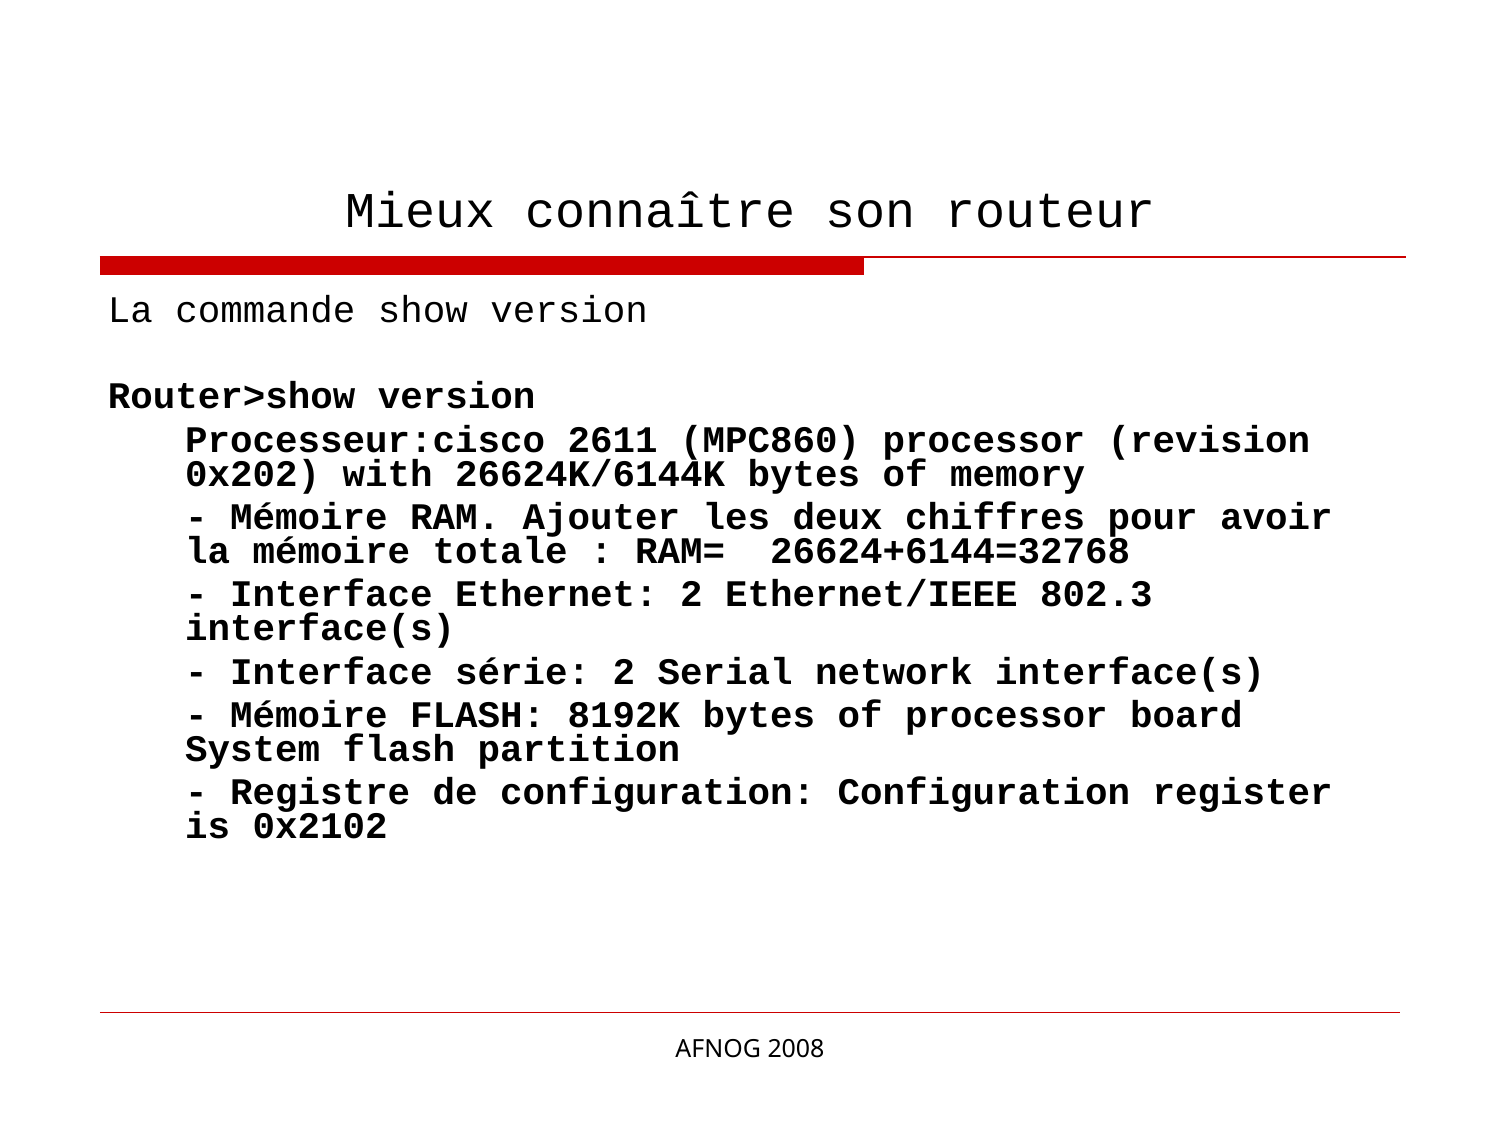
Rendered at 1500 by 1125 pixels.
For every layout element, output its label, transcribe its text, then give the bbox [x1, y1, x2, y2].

text_box AFNOG 2008 [512, 1024, 988, 1103]
list La commande show version Router>show version Processeur:cisco 2611 (MPC860) processor (revision 0x202) with 26624K/6144K bytes of memory - Mémoire RAM. Ajouter les deux chiffres pour avoir la mémoire totale : RAM= 26624+6144=32768 - Interface Ethernet: 2 Ethernet/IEEE 802.3 interface(s) - Interface série: 2 Serial network interface(s) - Mémoire FLASH: 8192K bytes of processor board System flash partition - Registre de configuration: Configuration register is 0x2102 [92, 287, 1406, 988]
title Mieux connaître son routeur [94, 49, 1407, 250]
